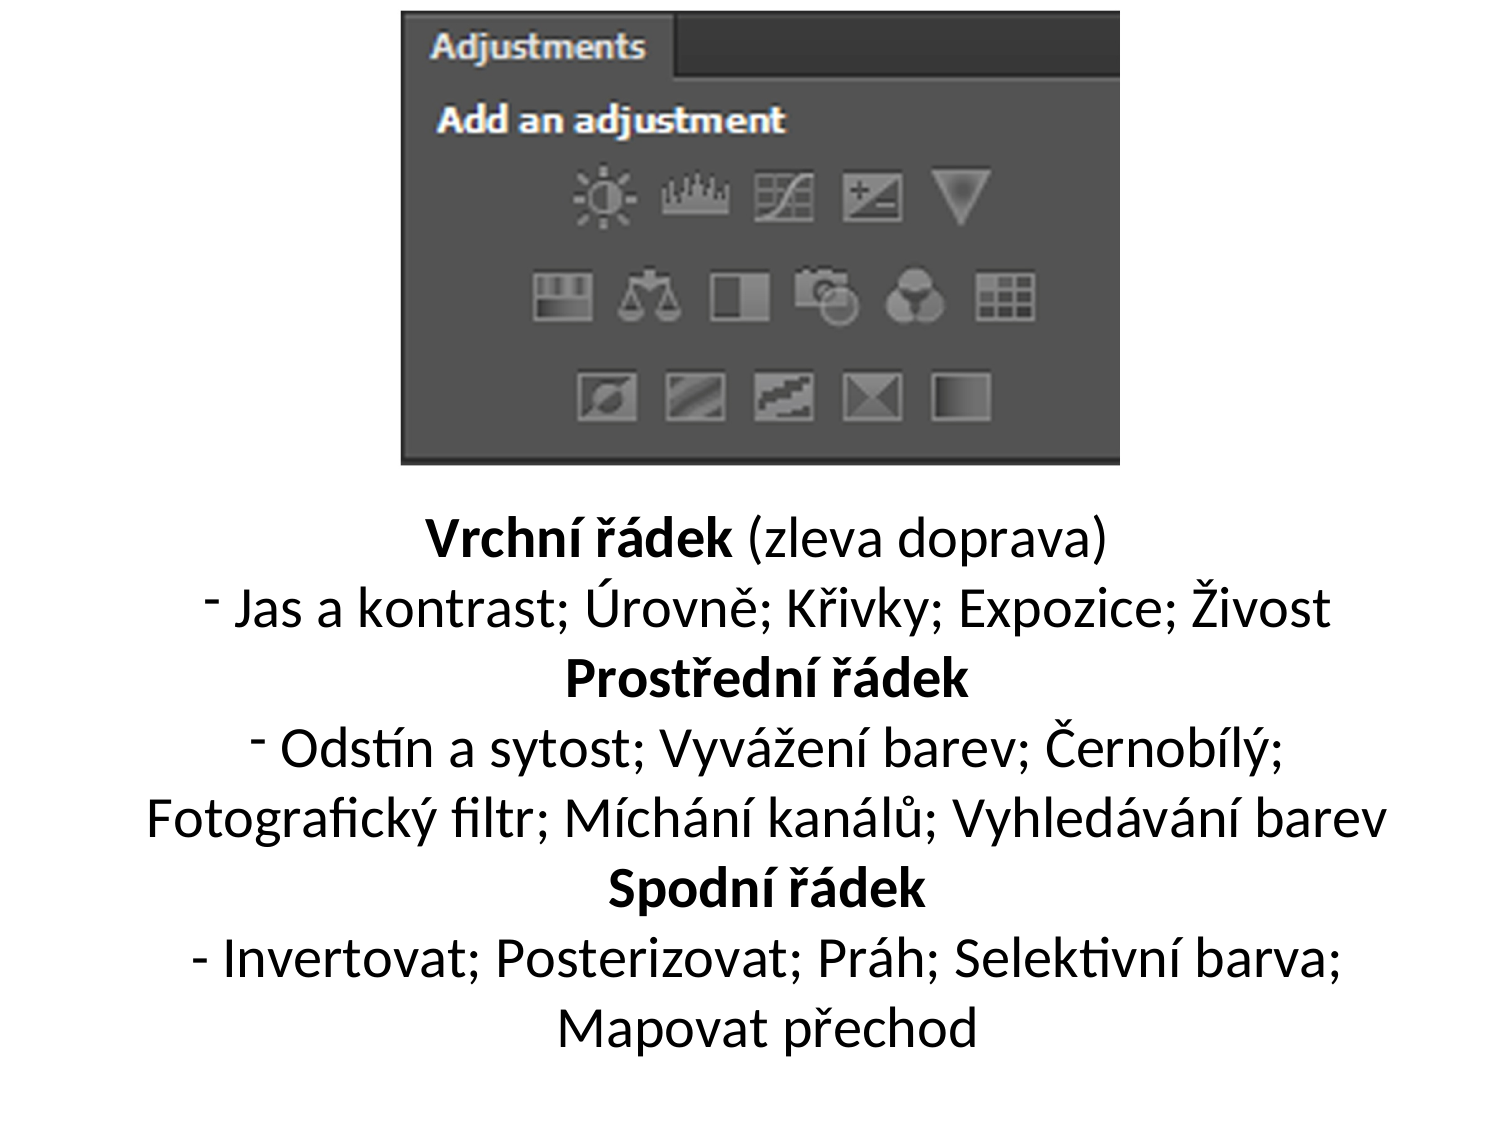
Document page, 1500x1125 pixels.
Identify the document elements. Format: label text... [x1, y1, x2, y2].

text_box Vrchní řádek (zleva doprava) Jas a kontrast; Úrovně; Křivky; Expozice; Živost Prostřední řádek Odstín a sytost; Vyvážení barev; Černobílý; Fotografický filtr; Míchání kanálů; Vyhledávání barev Spodní řádek - Invertovat; Posterizovat; Práh; Selektivní barva; Mapovat přechod [93, 491, 1442, 1125]
picture [372, 0, 1140, 480]
